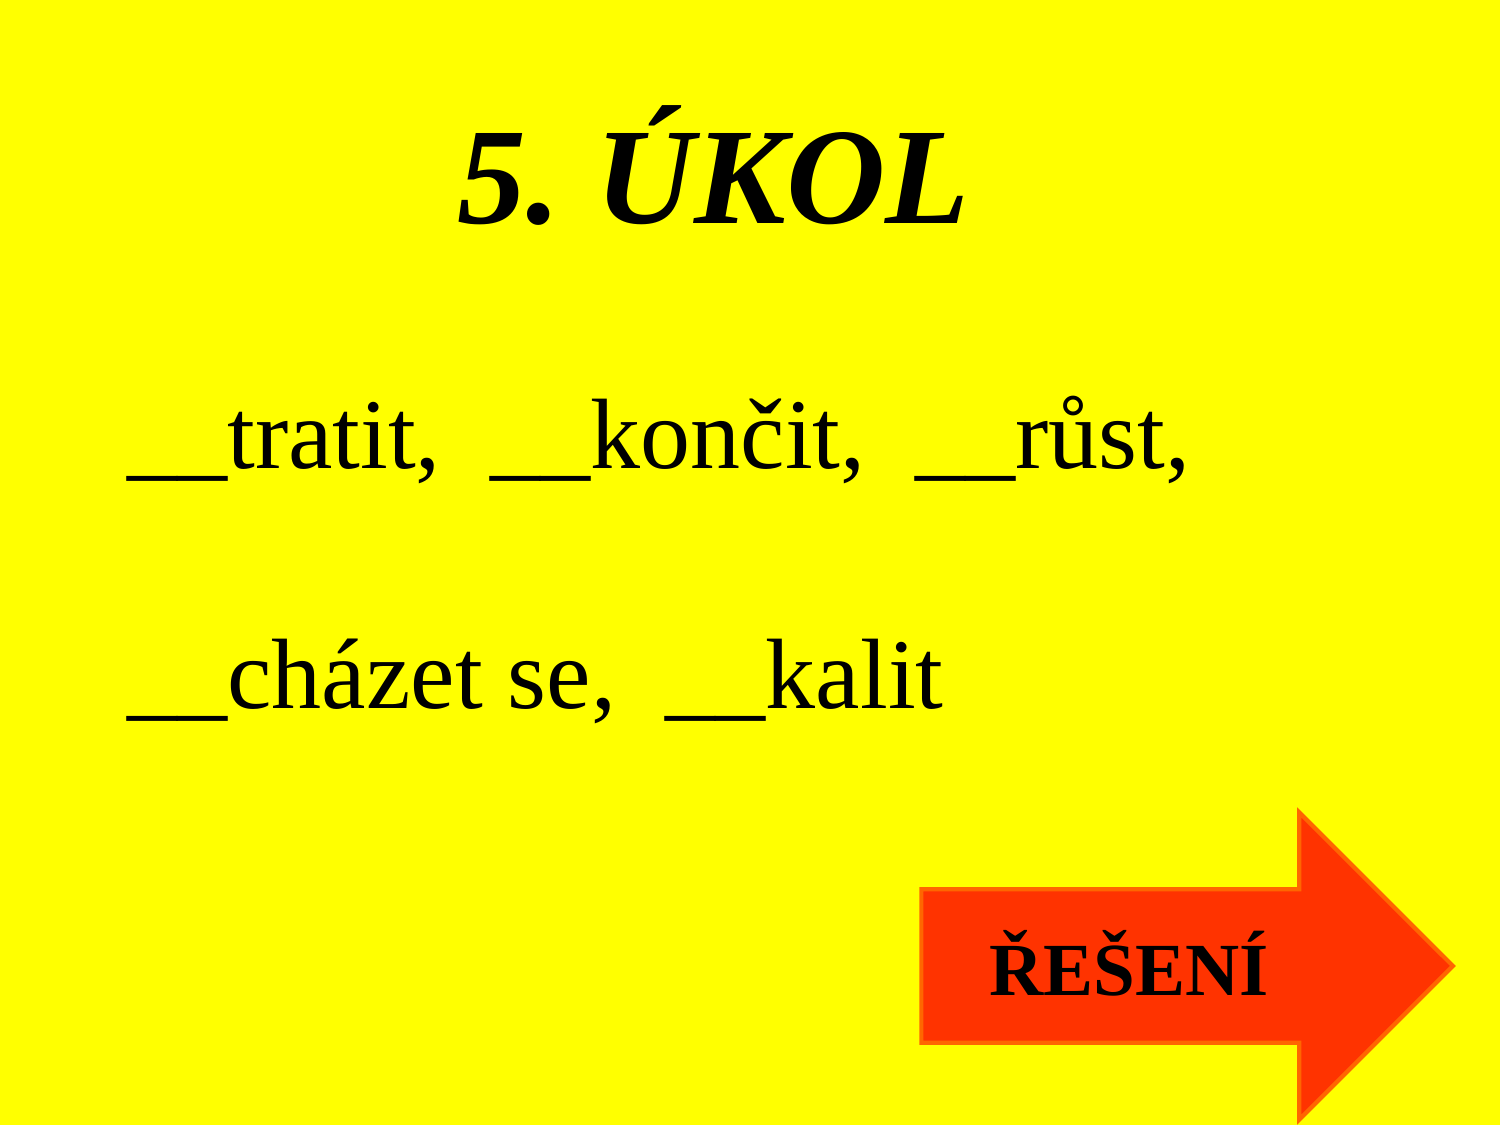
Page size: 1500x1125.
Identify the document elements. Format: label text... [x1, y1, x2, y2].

text_box __tratit, __končit, __růst, __cházet se, __kalit [112, 360, 1495, 736]
text_box [921, 812, 1453, 1120]
text_box ŘEŠENÍ [974, 912, 1329, 1019]
text_box 5. ÚKOL [442, 78, 1188, 259]
